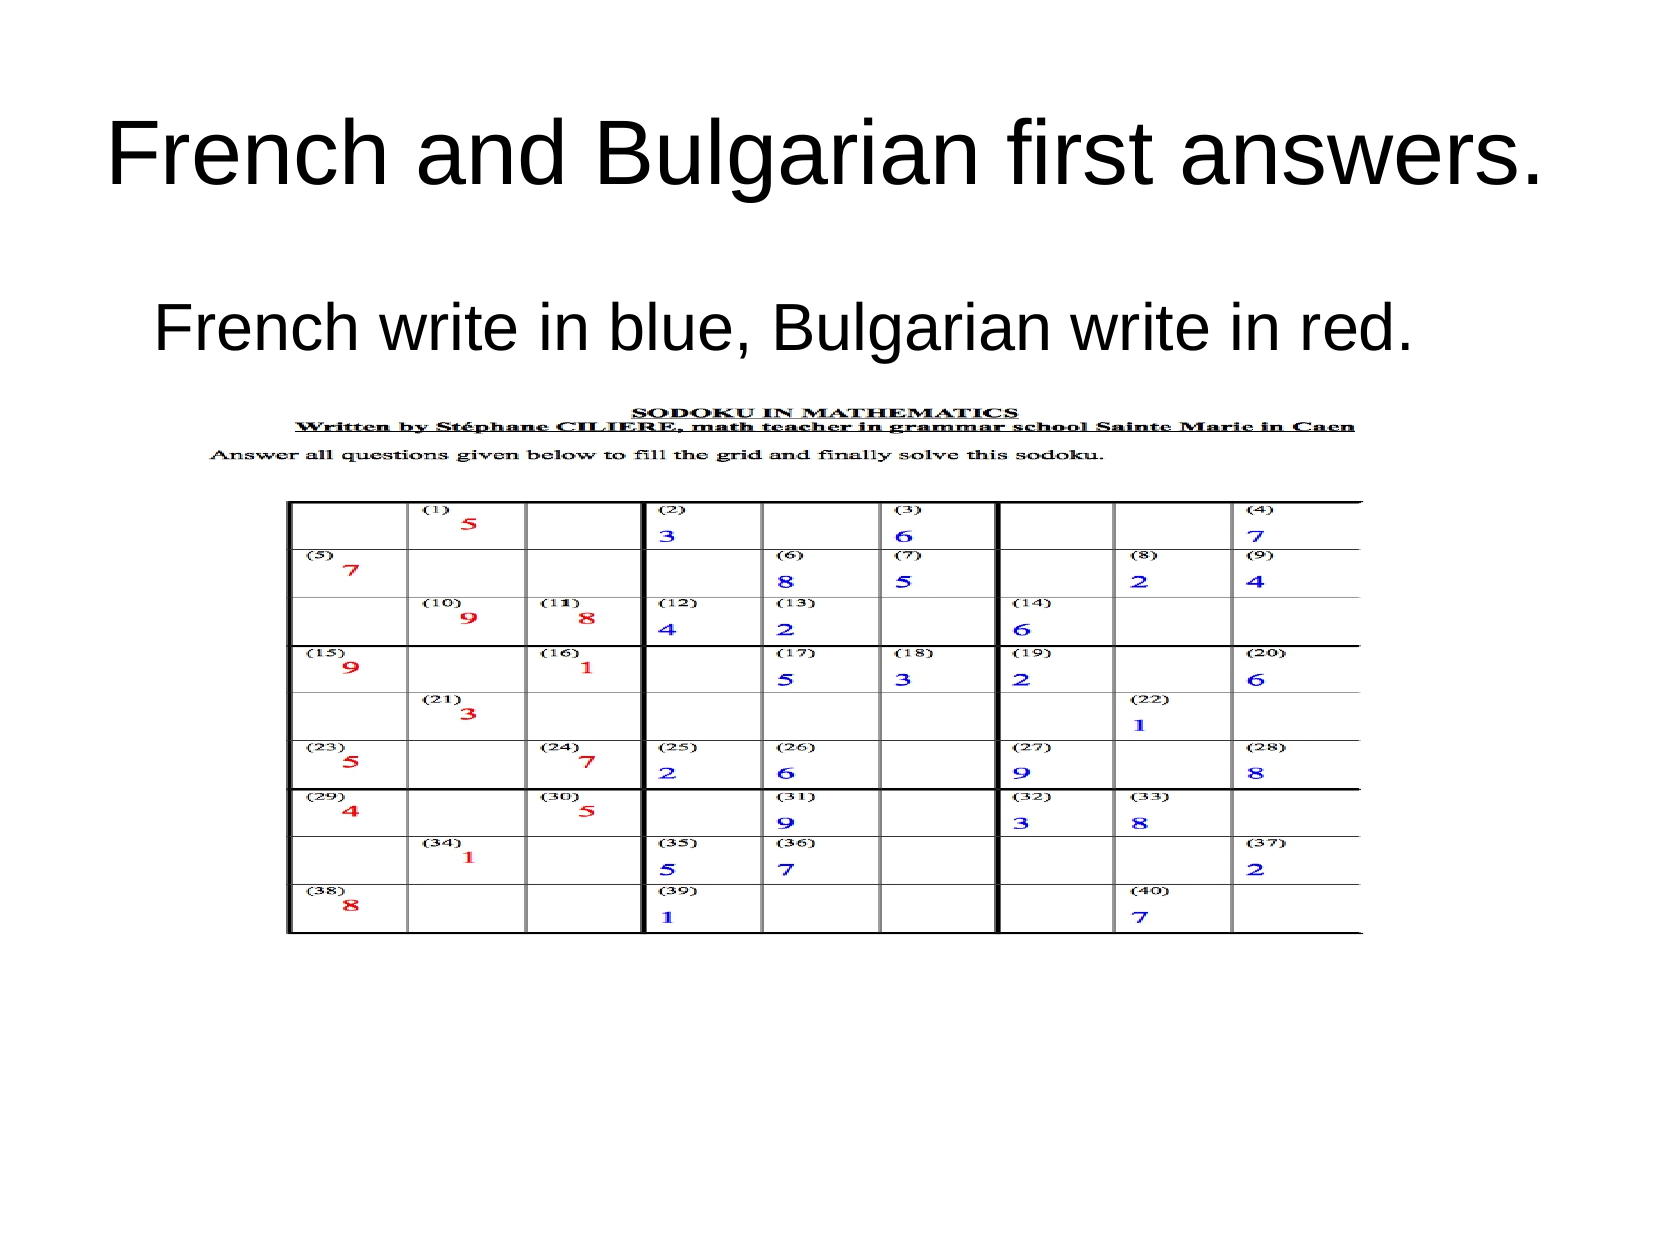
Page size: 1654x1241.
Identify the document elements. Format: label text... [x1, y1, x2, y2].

picture [106, 377, 1524, 1229]
list French write in blue, Bulgarian write in red. [82, 290, 1571, 1010]
title French and Bulgarian first answers. [82, 49, 1571, 257]
